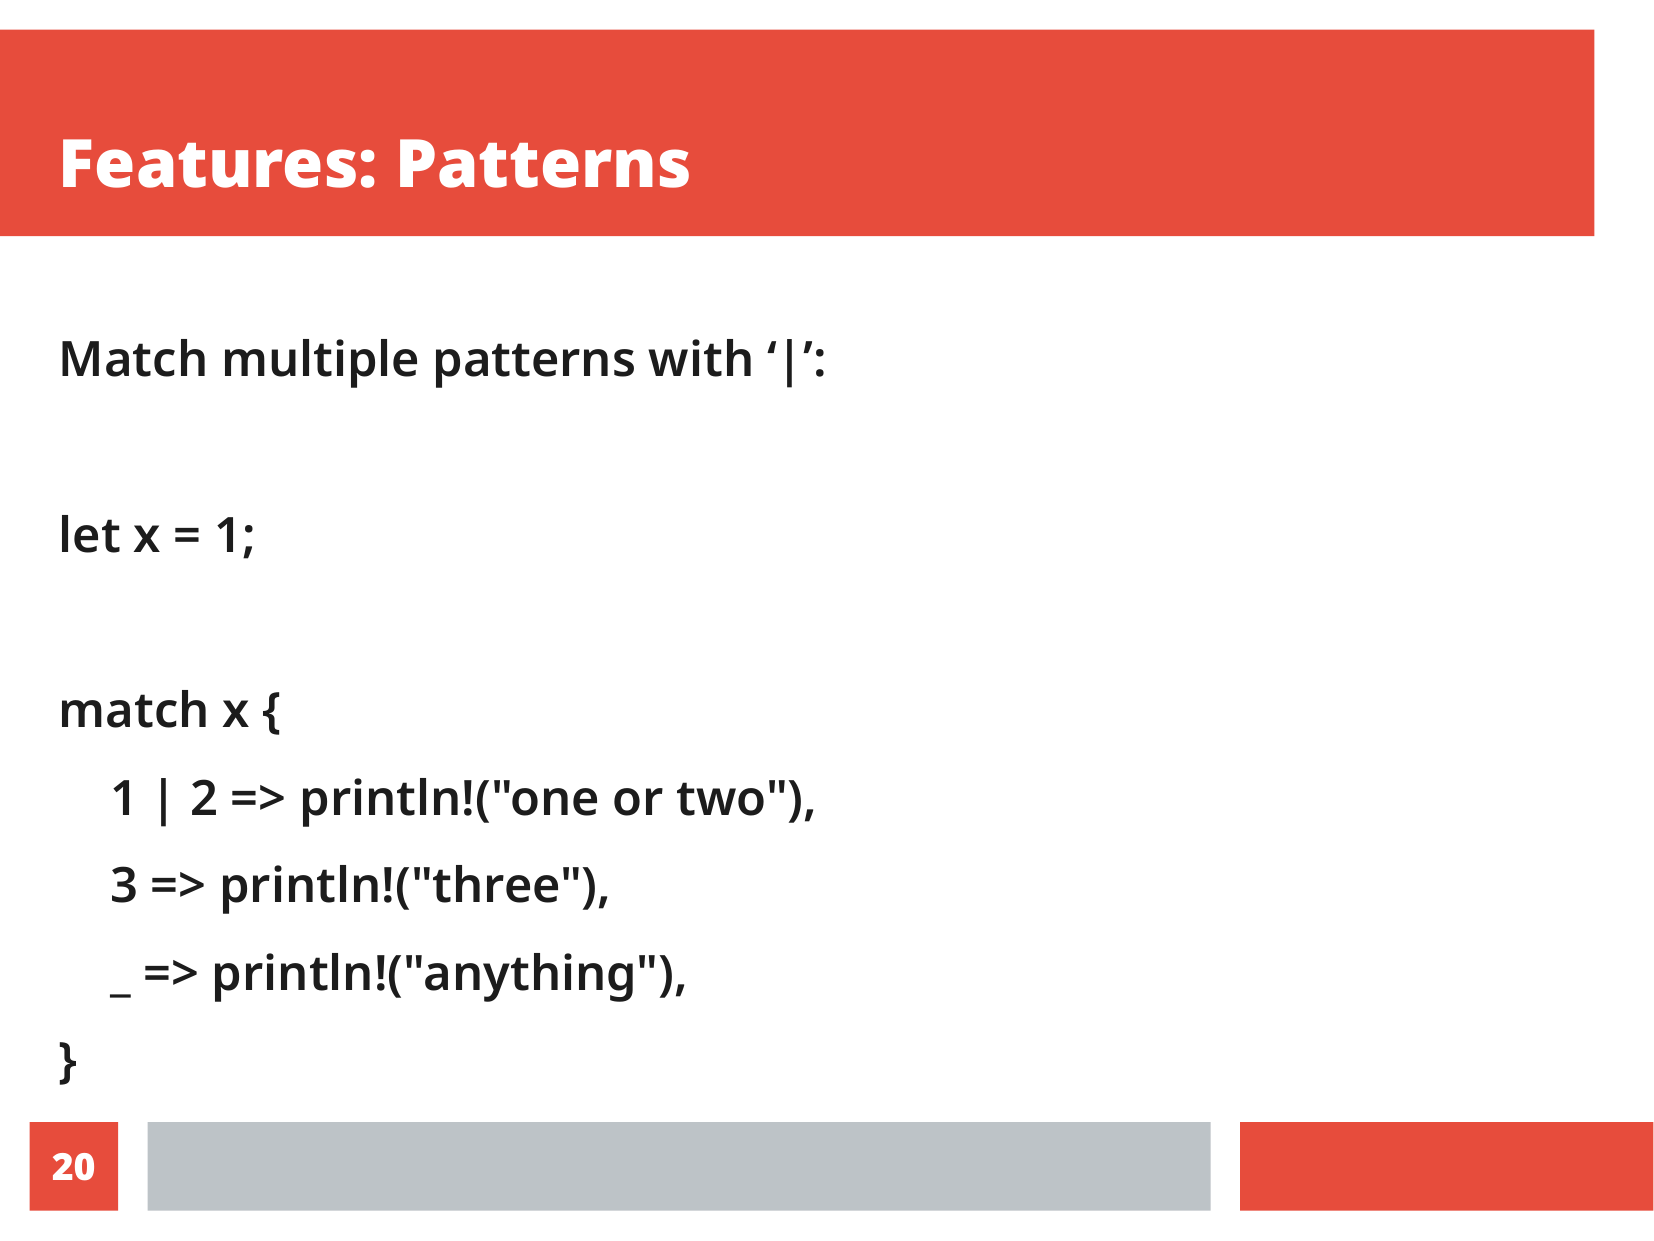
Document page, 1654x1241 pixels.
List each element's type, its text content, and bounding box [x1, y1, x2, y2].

list Match multiple patterns with ‘|’: let x = 1; match x { 1 | 2 => println!("one or two"), 3 => println!("three"), _ => println!("anything"), } [59, 324, 1565, 1093]
title Features: Patterns [59, 59, 1595, 207]
